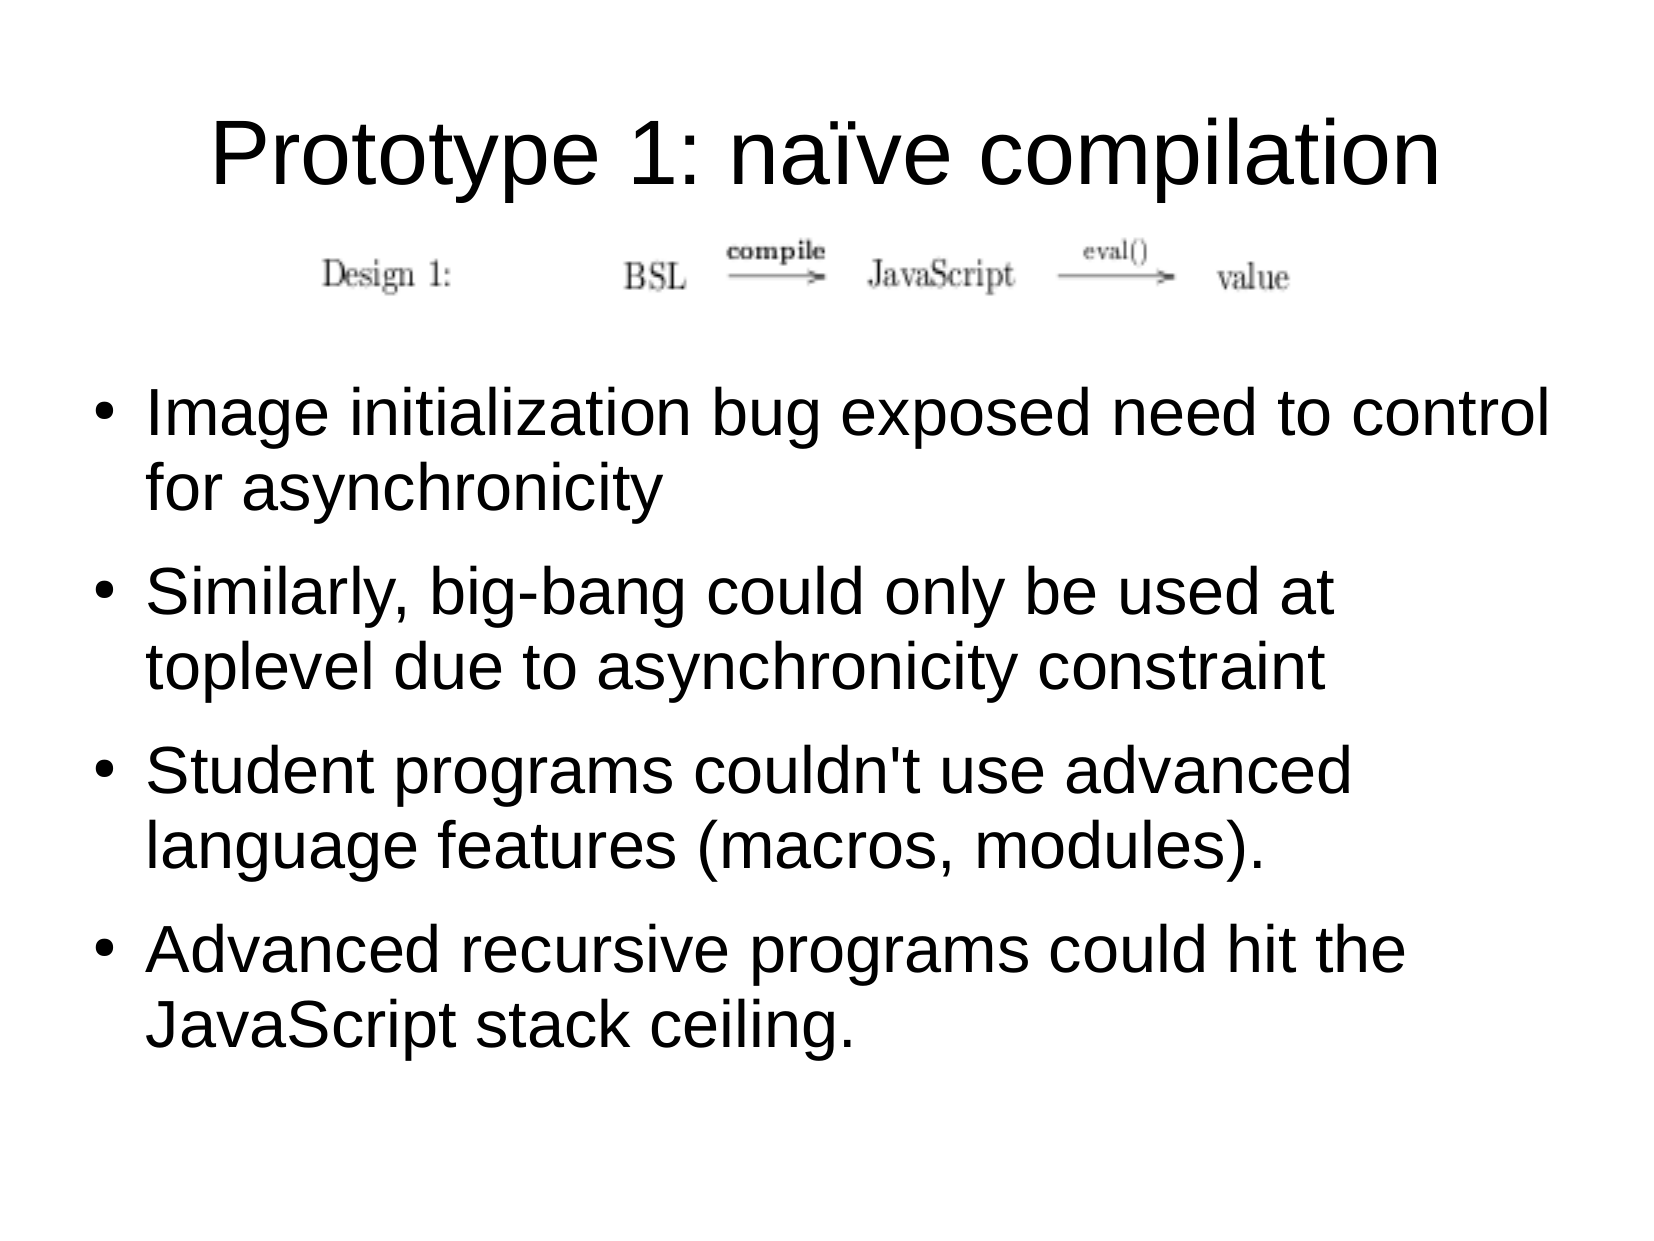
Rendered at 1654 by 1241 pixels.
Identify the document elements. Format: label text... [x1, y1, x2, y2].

picture [300, 224, 1313, 338]
list Image initialization bug exposed need to control for asynchronicity Similarly, big-bang could only be used at toplevel due to asynchronicity constraint Student programs couldn't use advanced language features (macros, modules). Advanced recursive programs could hit the JavaScript stack ceiling. [75, 375, 1564, 1088]
title Prototype 1: naïve compilation [82, 56, 1571, 250]
